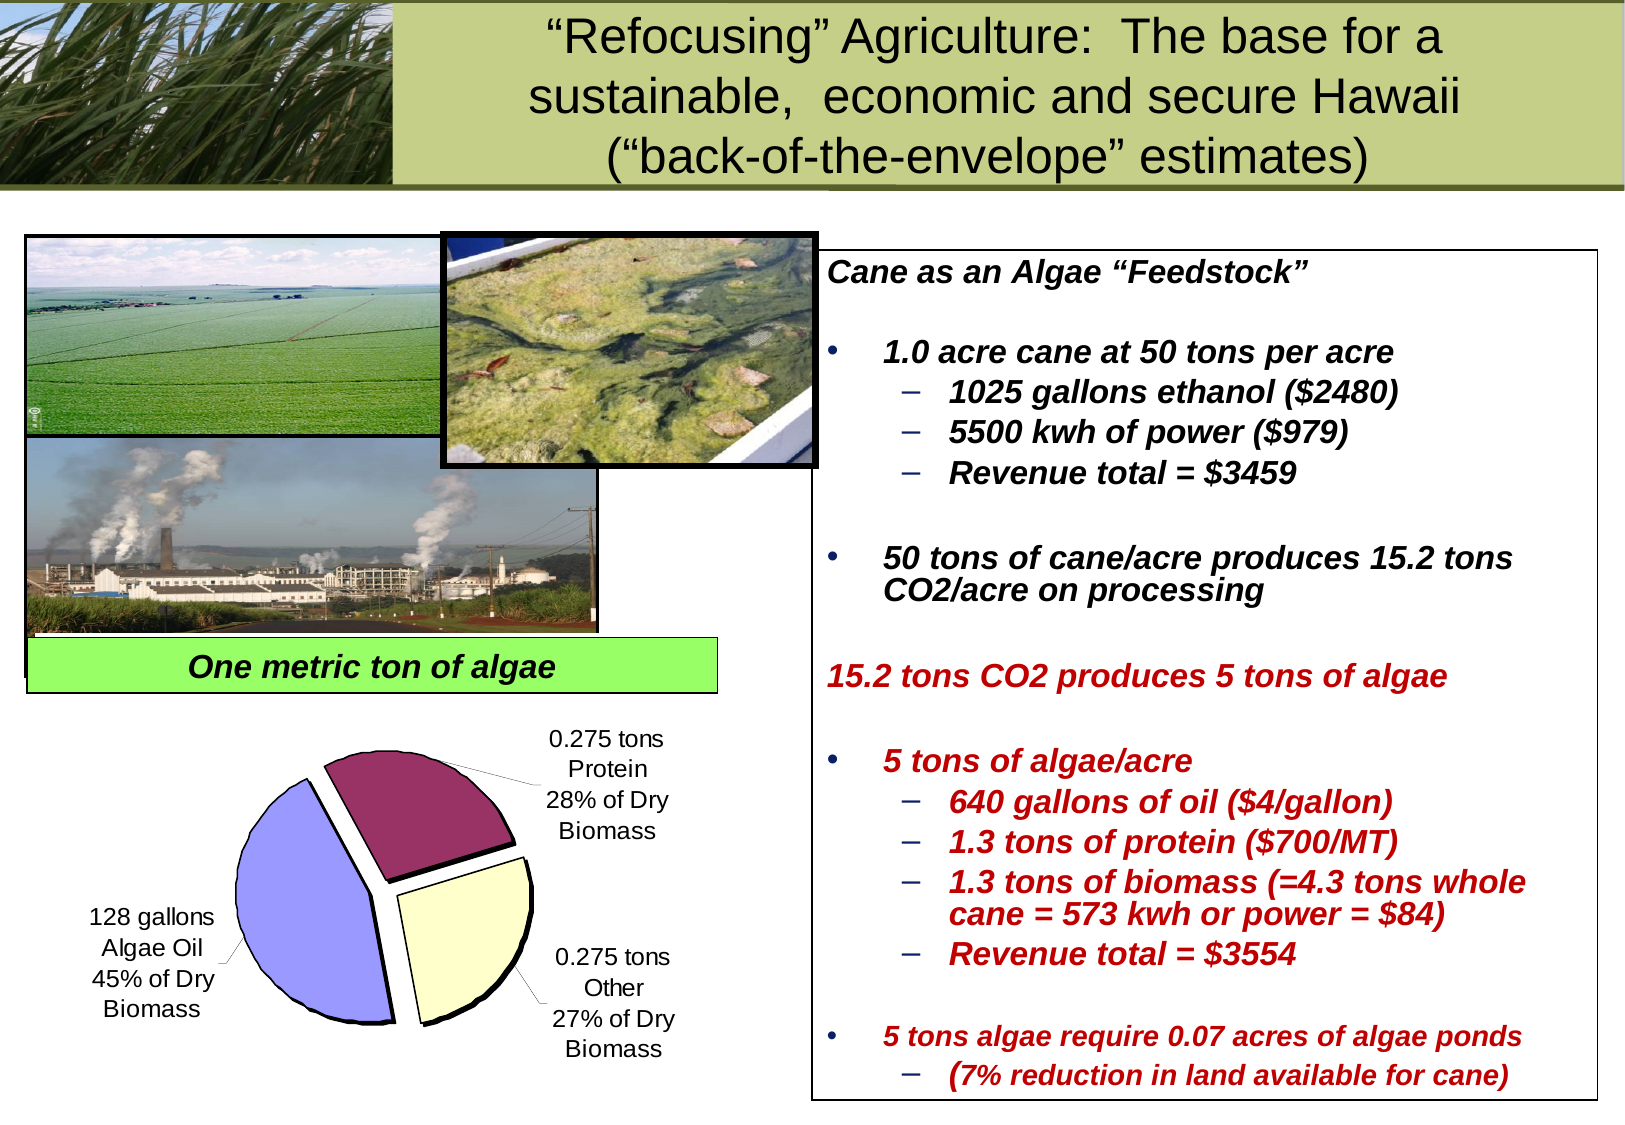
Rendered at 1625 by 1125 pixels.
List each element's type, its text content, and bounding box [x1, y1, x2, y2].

chart [27, 624, 727, 1113]
picture [446, 237, 813, 463]
title “Refocusing” Agriculture: The base for a sustainable, economic and secure Hawaii (“back-of-the-envelope” estimates) [405, 0, 1584, 188]
picture [0, 3, 393, 184]
picture [27, 437, 596, 624]
text_box Cane as an Algae “Feedstock” 1.0 acre cane at 50 tons per acre 1025 gallons ethanol ($2480) 5500 kwh of power ($979) Revenue total = $3459 50 tons of cane/acre produces 15.2 tons CO2/acre on processing 15.2 tons CO2 produces 5 tons of algae 5 tons of algae/acre 640 gallons of oil ($4/gallon) 1.3 tons of protein ($700/MT) 1.3 tons of biomass (=4.3 tons whole cane = 573 kwh or power = $84) Revenue total = $3554 5 tons algae require 0.07 acres of algae ponds (7% reduction in land available for cane) [812, 249, 1598, 1101]
picture [27, 237, 440, 434]
